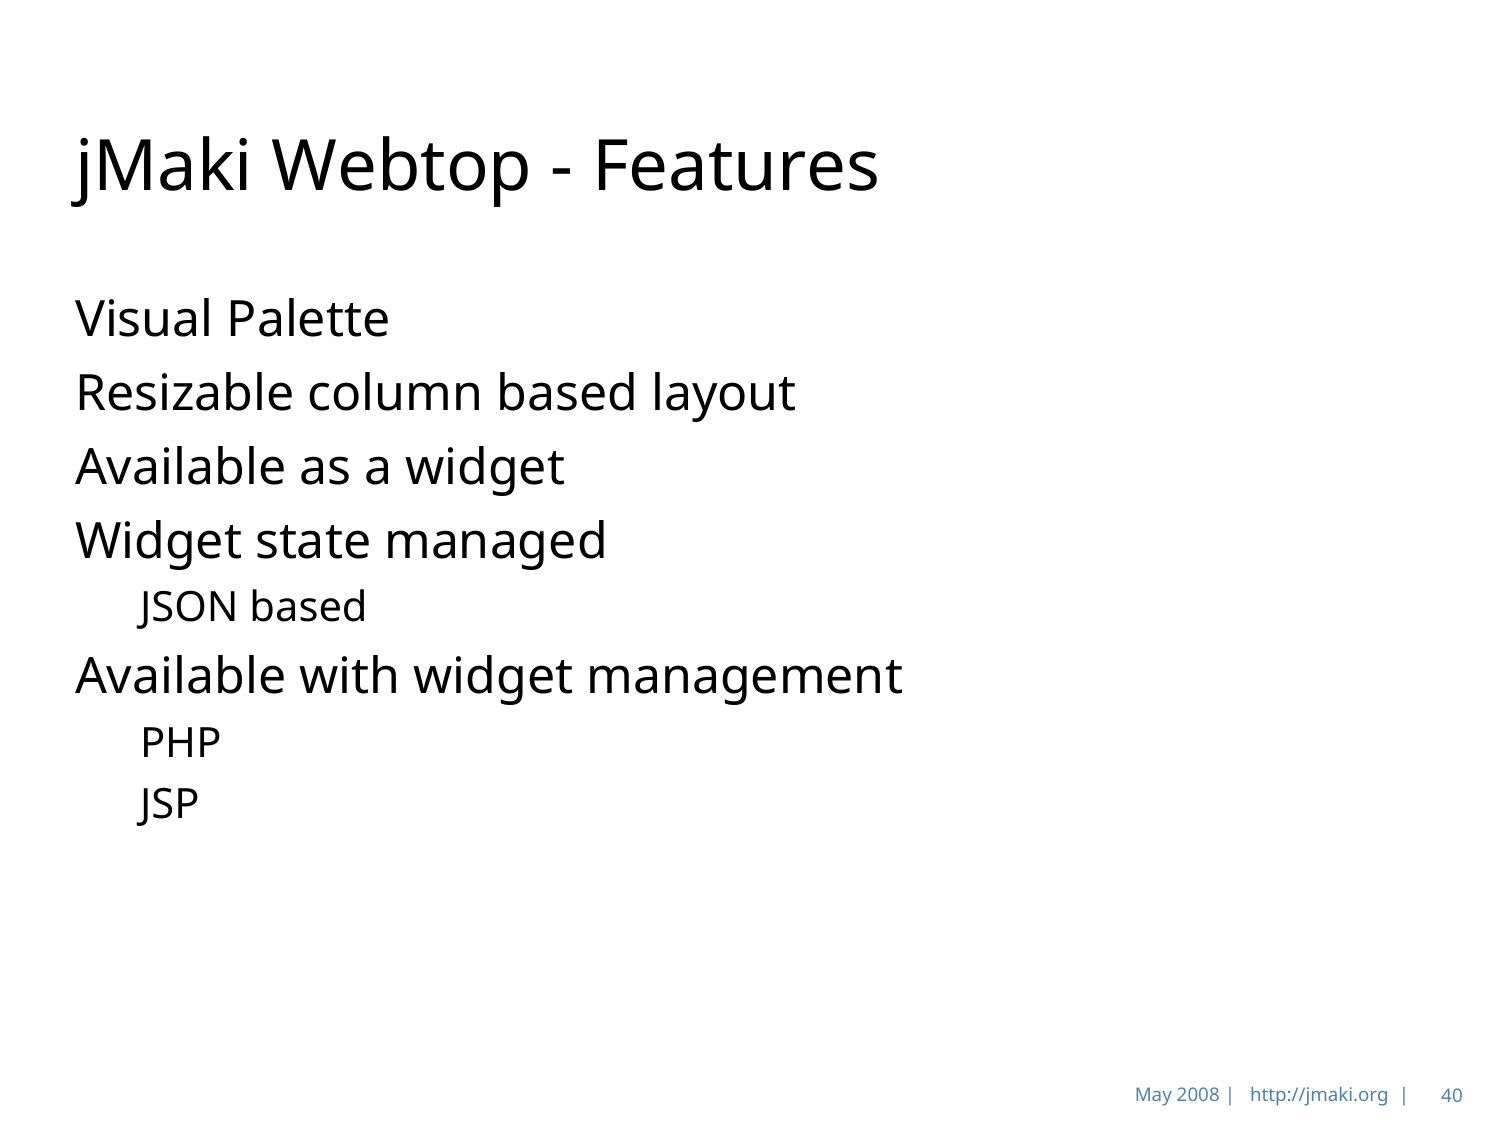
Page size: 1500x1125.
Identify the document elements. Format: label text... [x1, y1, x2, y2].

list Visual Palette Resizable column based layout Available as a widget Widget state managed JSON based Available with widget management PHP JSP [75, 287, 1426, 1005]
title jMaki Webtop - Features [75, 124, 1426, 287]
